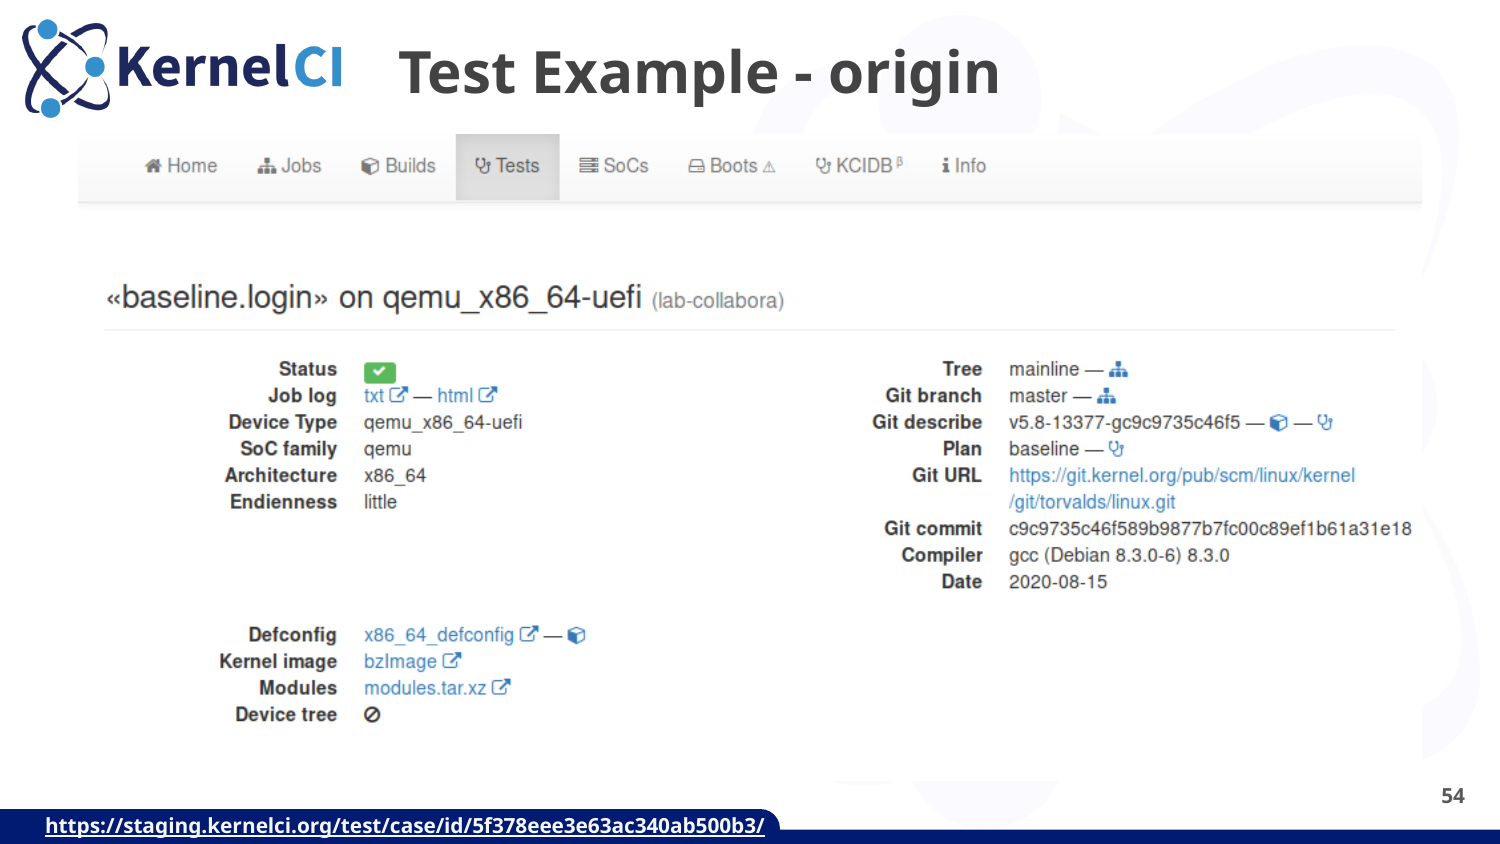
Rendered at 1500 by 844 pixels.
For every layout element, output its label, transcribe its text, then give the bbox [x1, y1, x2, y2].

text_box https://staging.kernelci.org/test/case/id/5f378eee3e63ac340ab500b3/ [0, 809, 780, 844]
title Test Example - origin [383, 23, 1455, 117]
slide_number <number> [1389, 764, 1480, 830]
picture [77, 15, 1480, 828]
picture [22, 19, 341, 118]
